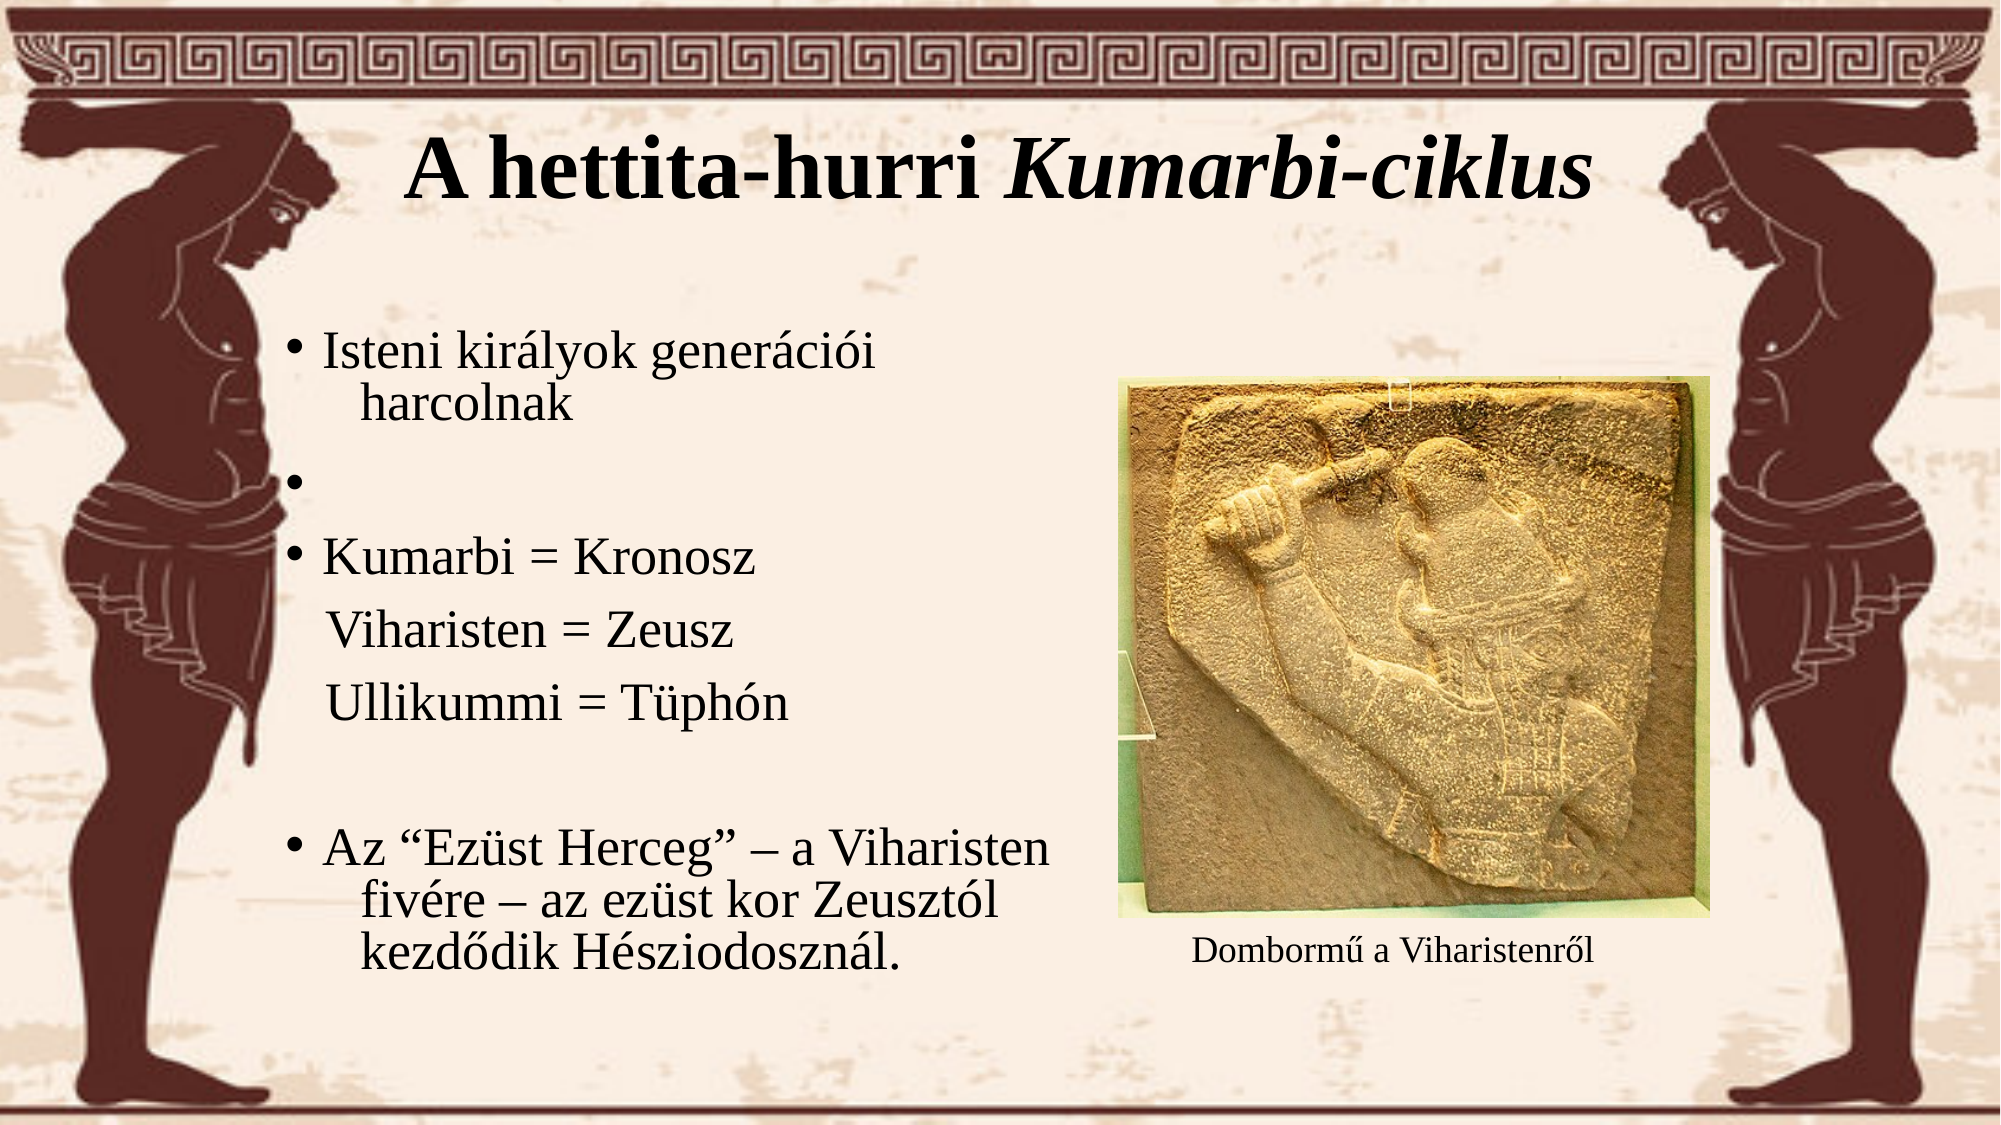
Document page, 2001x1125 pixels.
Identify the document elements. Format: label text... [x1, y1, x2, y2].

title A hettita-hurri Kumarbi-ciklus [137, 59, 1863, 278]
text_box Dombormű a Viharistenről [1176, 917, 1614, 979]
picture [1118, 376, 1710, 918]
list Isteni királyok generációi harcolnak Kumarbi = Kronosz Viharisten = Zeusz Ullikummi = Tüphón Az “Ezüst Herceg” – a Viharisten fivére – az ezüst kor Zeusztól kezdődik Hésziodosznál. [270, 319, 1081, 1033]
